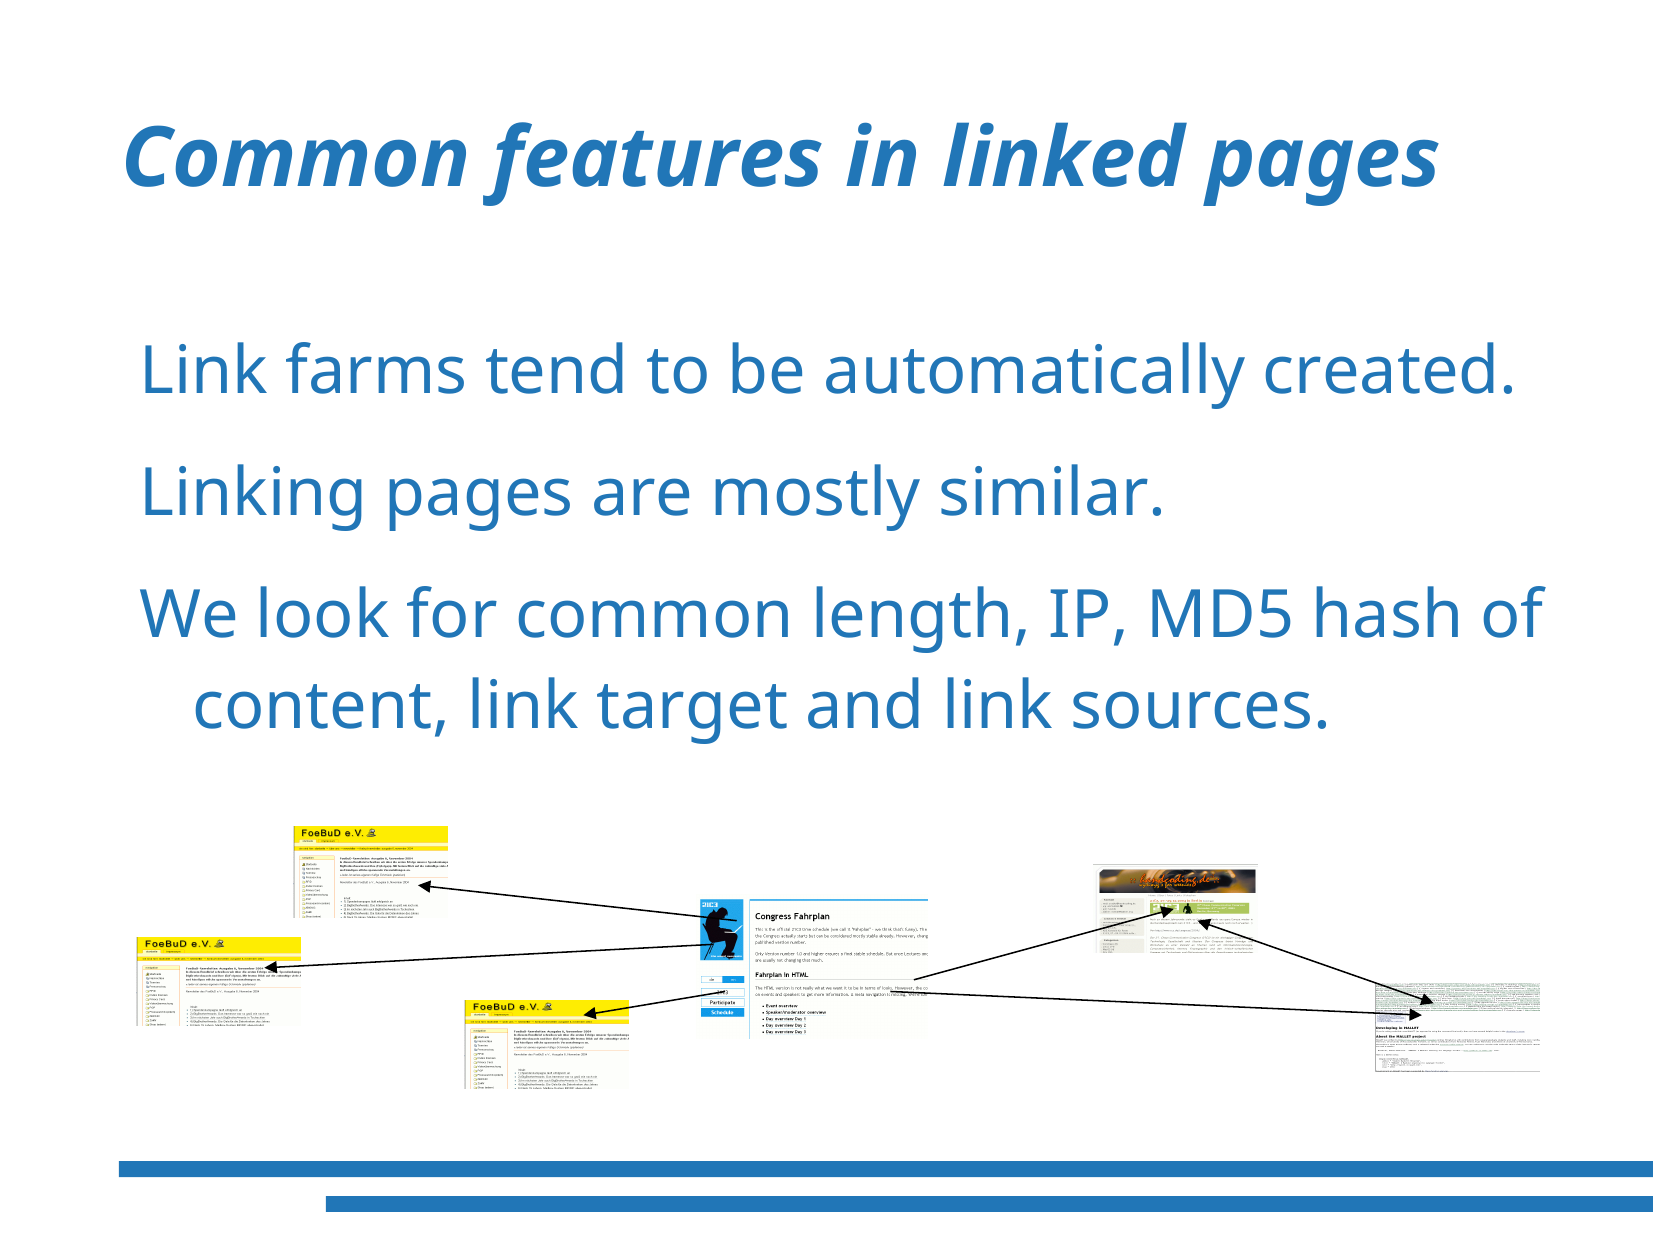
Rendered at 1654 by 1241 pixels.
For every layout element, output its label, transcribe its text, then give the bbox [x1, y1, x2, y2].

picture [696, 894, 928, 1039]
list Link farms tend to be automatically created. Linking pages are mostly similar. We look for common length, IP, MD5 hash of content, link target and link sources. [121, 322, 1548, 1133]
title Common features in linked pages [121, 50, 1534, 258]
